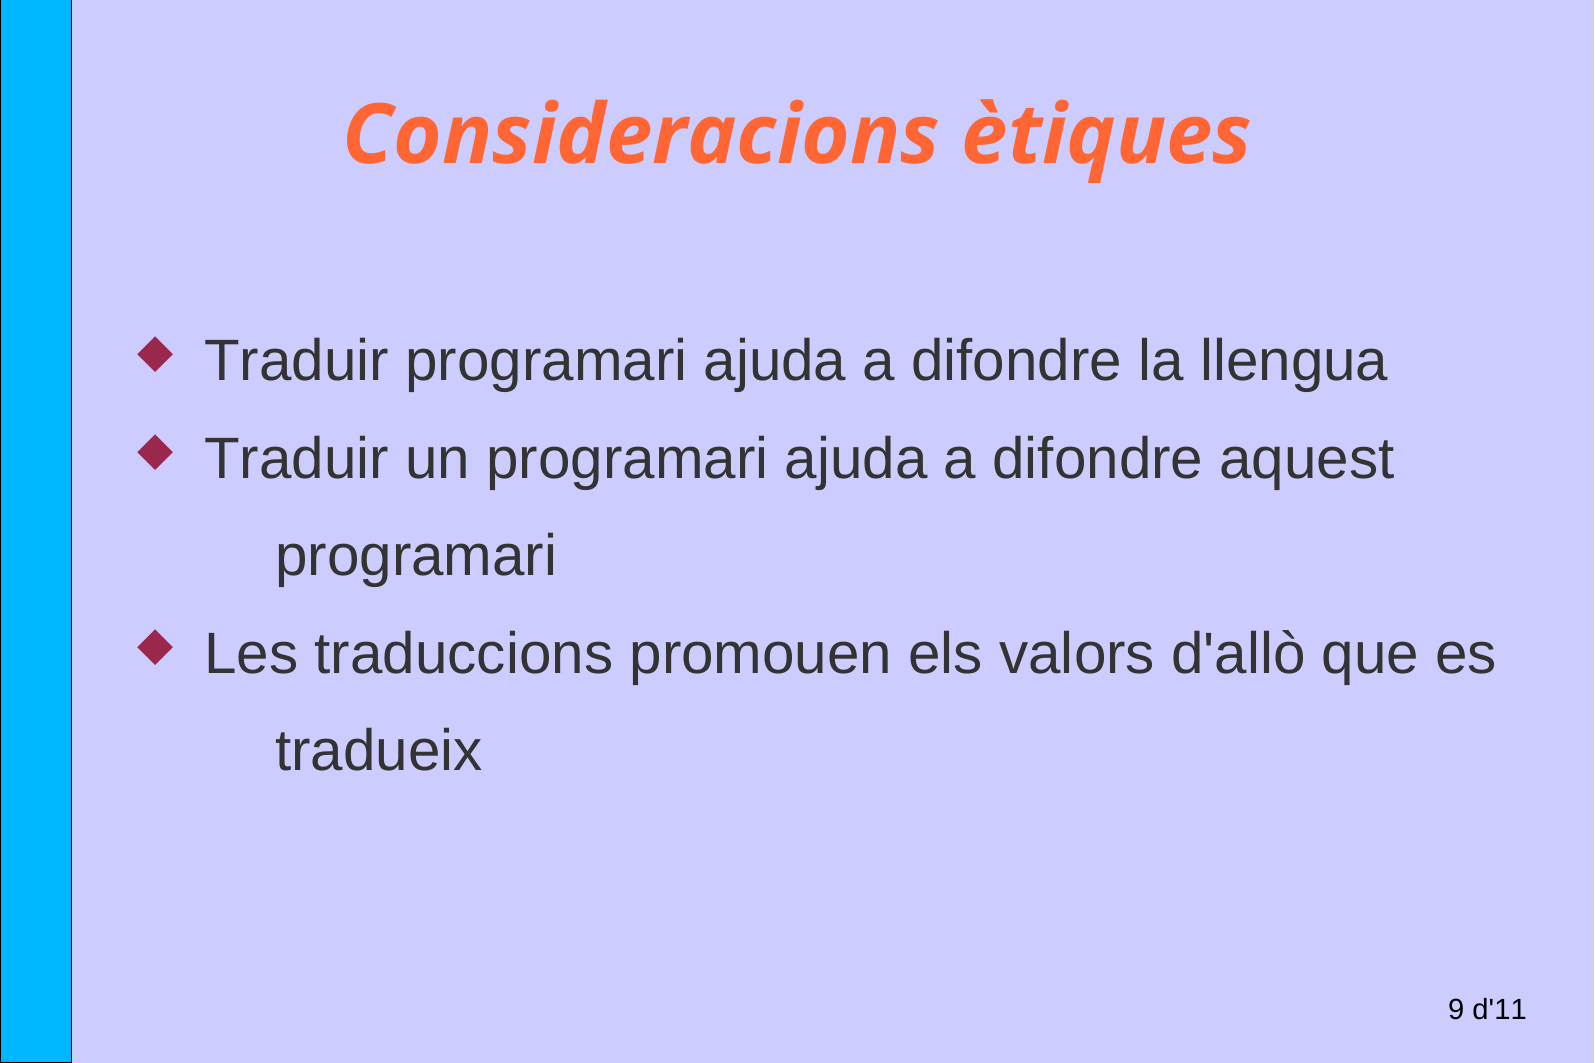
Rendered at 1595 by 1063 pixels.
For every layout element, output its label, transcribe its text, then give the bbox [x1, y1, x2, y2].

list Traduir programari ajuda a difondre la llengua Traduir un programari ajuda a difondre aquest programari Les traduccions promouen els valors d'allò que es tradueix [109, 295, 1549, 966]
text_box 9 d'11 [1448, 993, 1555, 1030]
title Consideracions ètiques [117, 42, 1479, 221]
